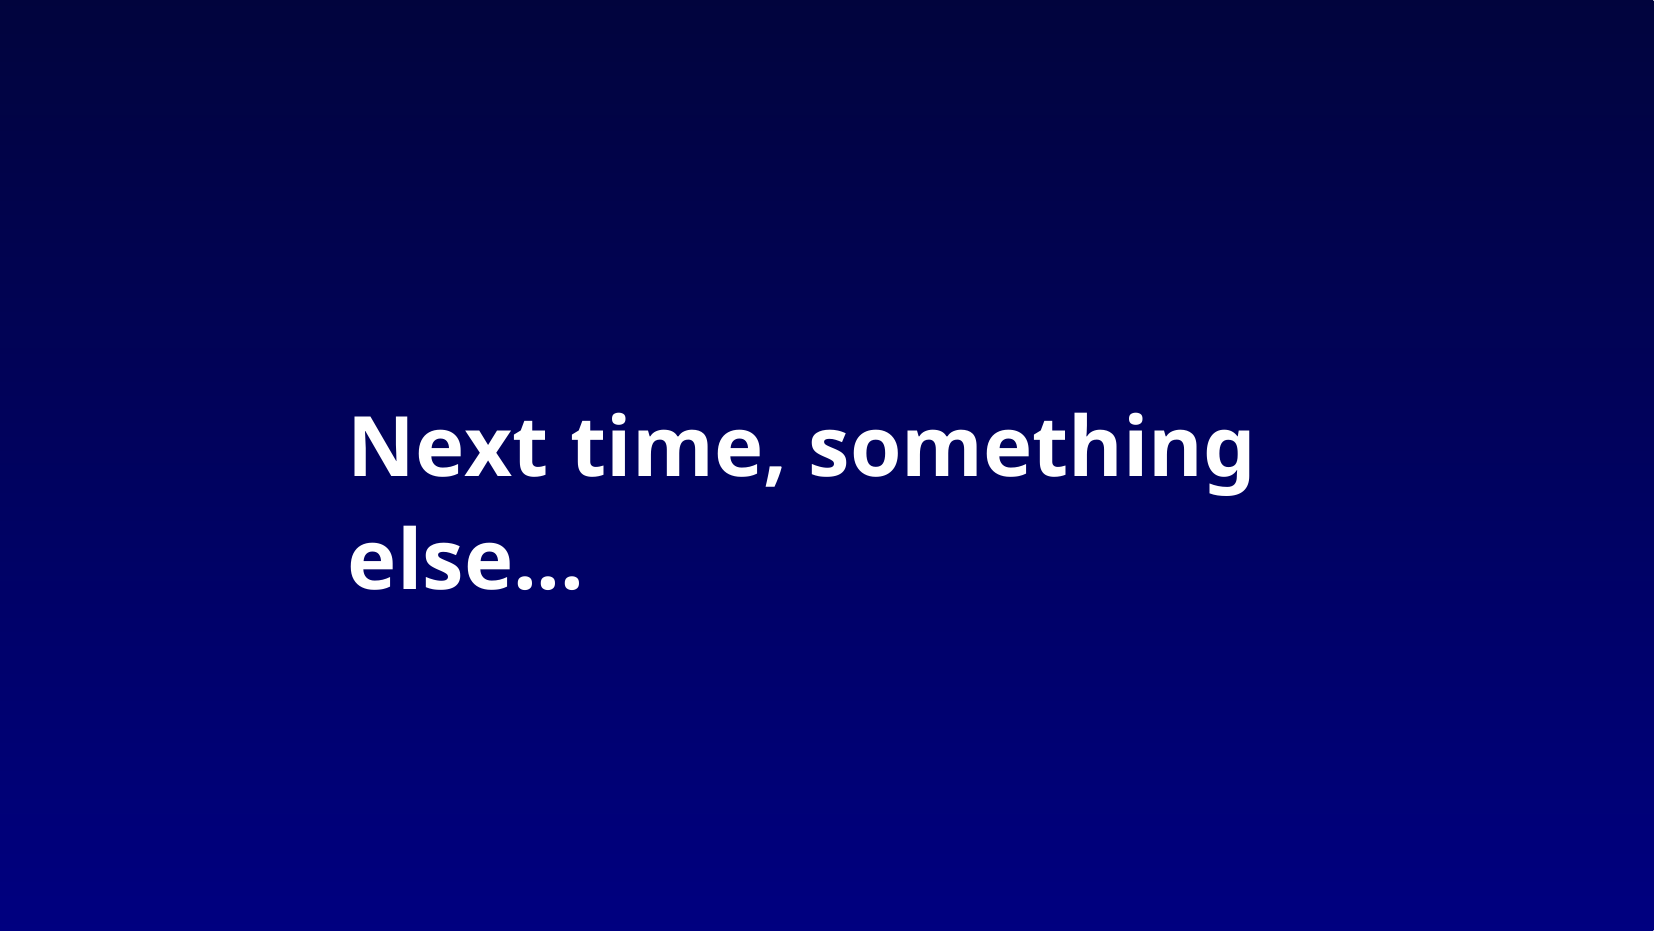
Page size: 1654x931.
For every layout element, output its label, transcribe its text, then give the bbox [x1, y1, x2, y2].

text_box Next time, something else... [348, 387, 1464, 607]
